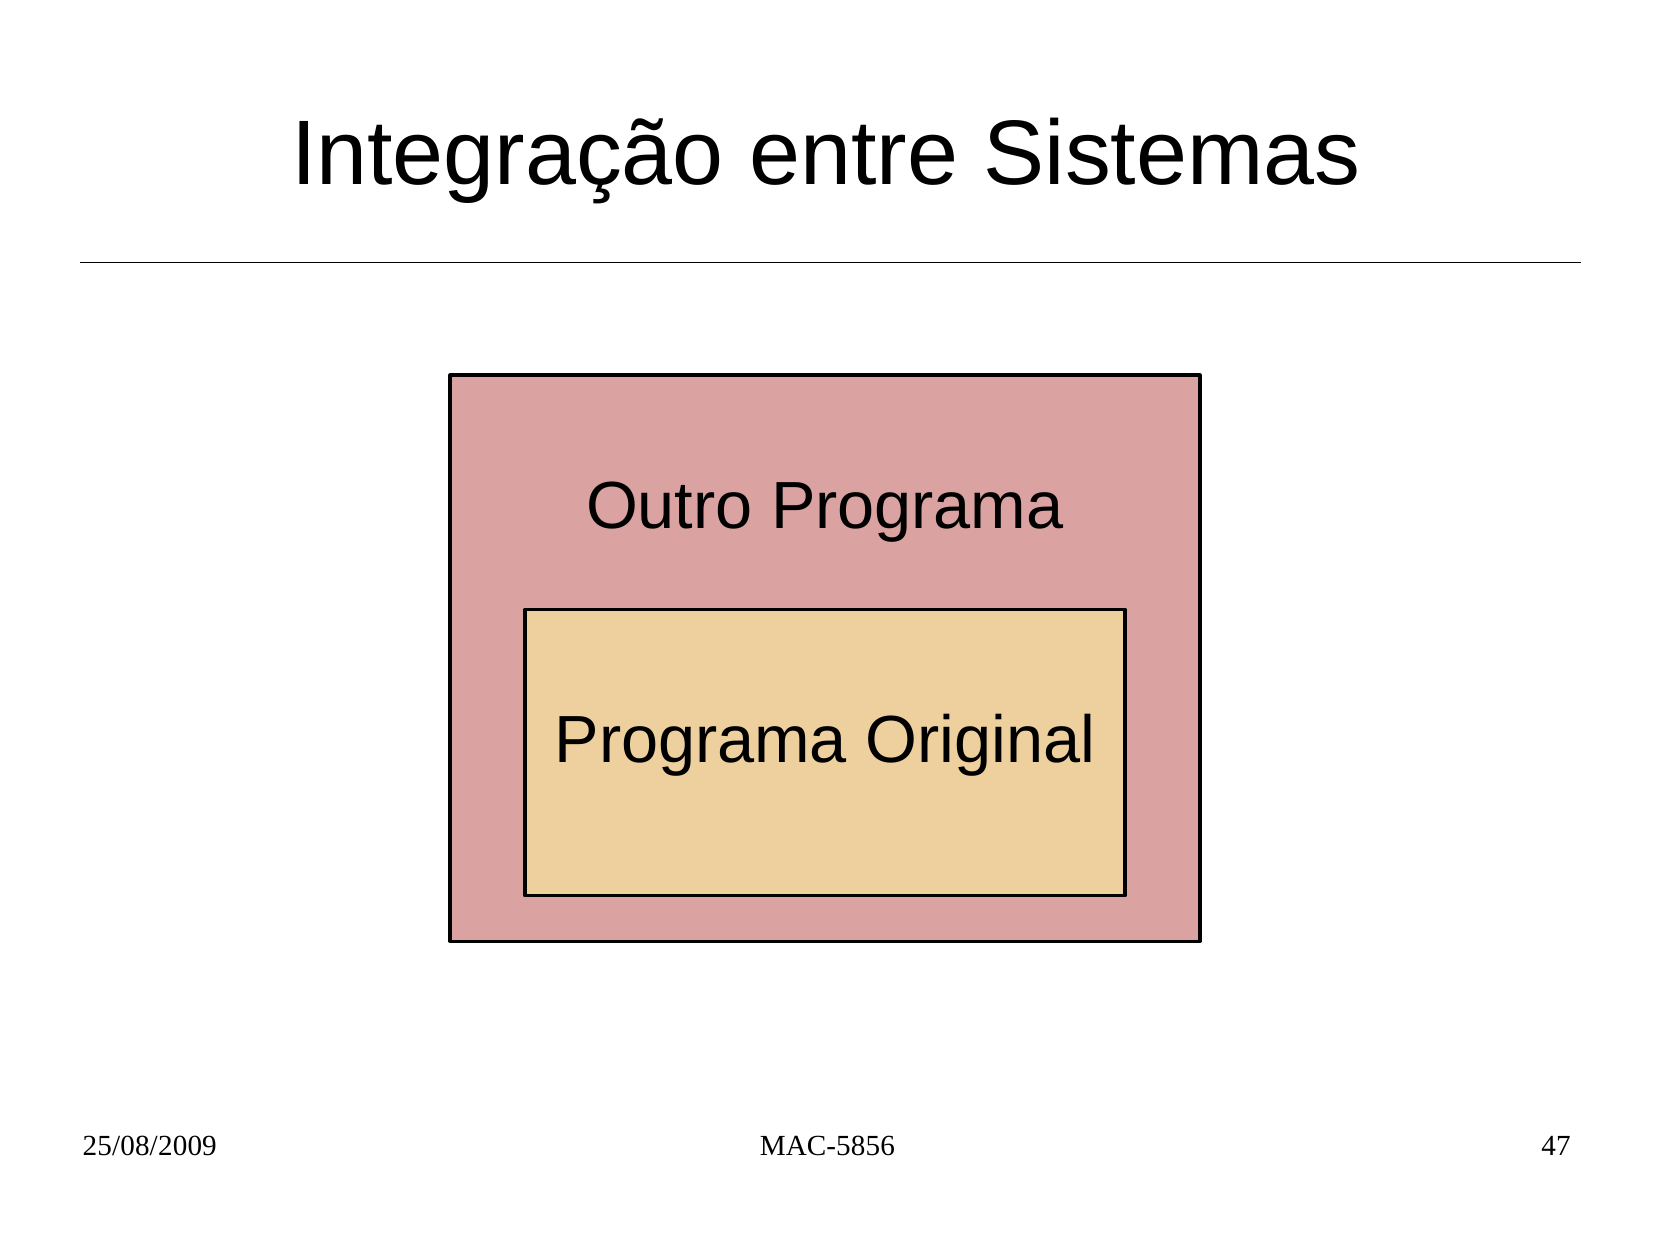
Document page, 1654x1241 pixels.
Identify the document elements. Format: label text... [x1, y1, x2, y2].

text_box Outro Programa [450, 375, 1201, 942]
text_box Programa Original [525, 609, 1126, 896]
title Integração entre Sistemas [82, 49, 1571, 257]
